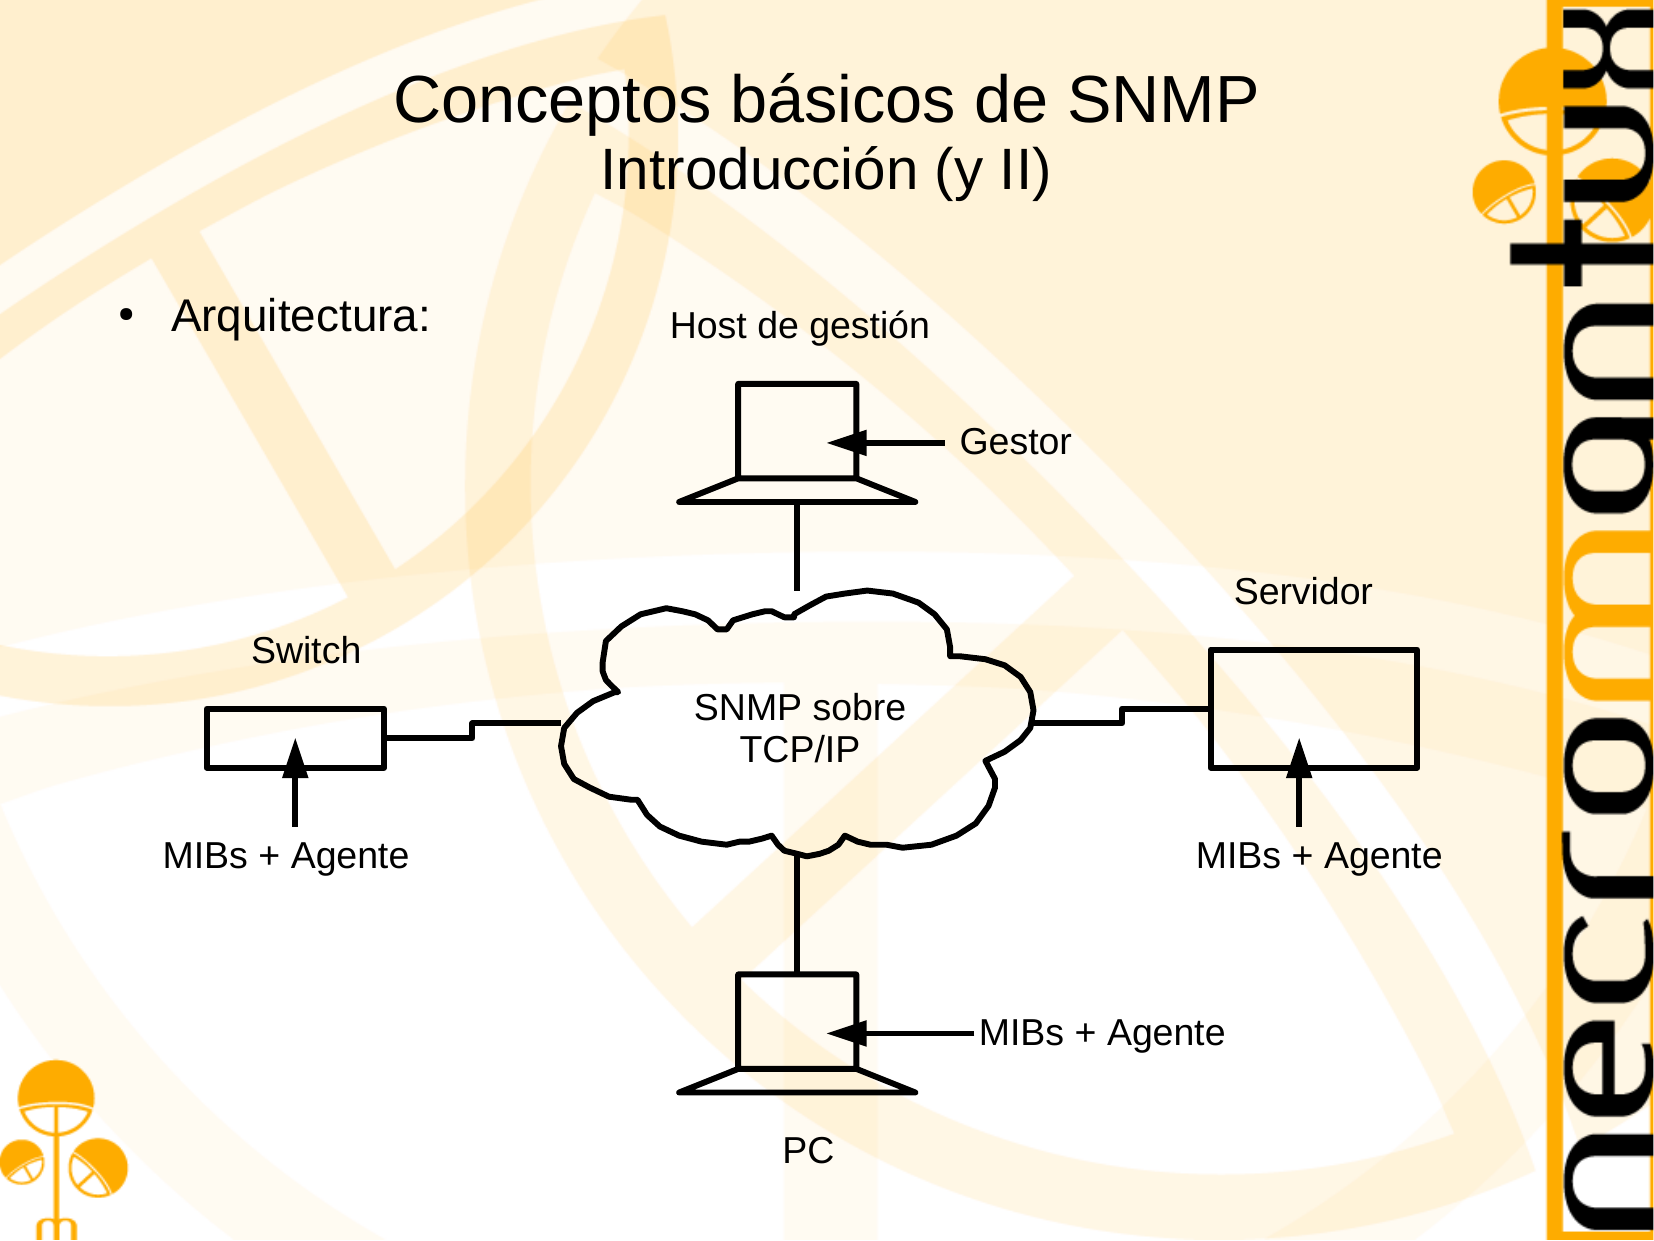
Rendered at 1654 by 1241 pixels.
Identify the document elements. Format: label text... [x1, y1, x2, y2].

text_box Servidor [1218, 563, 1363, 625]
text_box Switch [236, 622, 357, 684]
text_box MIBs + Agente [964, 1003, 1196, 1066]
text_box Gestor [944, 413, 1067, 475]
text_box MIBs + Agente [147, 826, 380, 889]
text_box PC [767, 1122, 841, 1184]
text_box Host de gestión [655, 297, 898, 360]
picture [0, 0, 1654, 1240]
title Conceptos básicos de SNMP Introducción (y II) [82, 54, 1571, 210]
text_box SNMP sobre TCP/IP [679, 679, 883, 788]
list Arquitectura: [82, 290, 1571, 1109]
text_box MIBs + Agente [1181, 826, 1413, 889]
